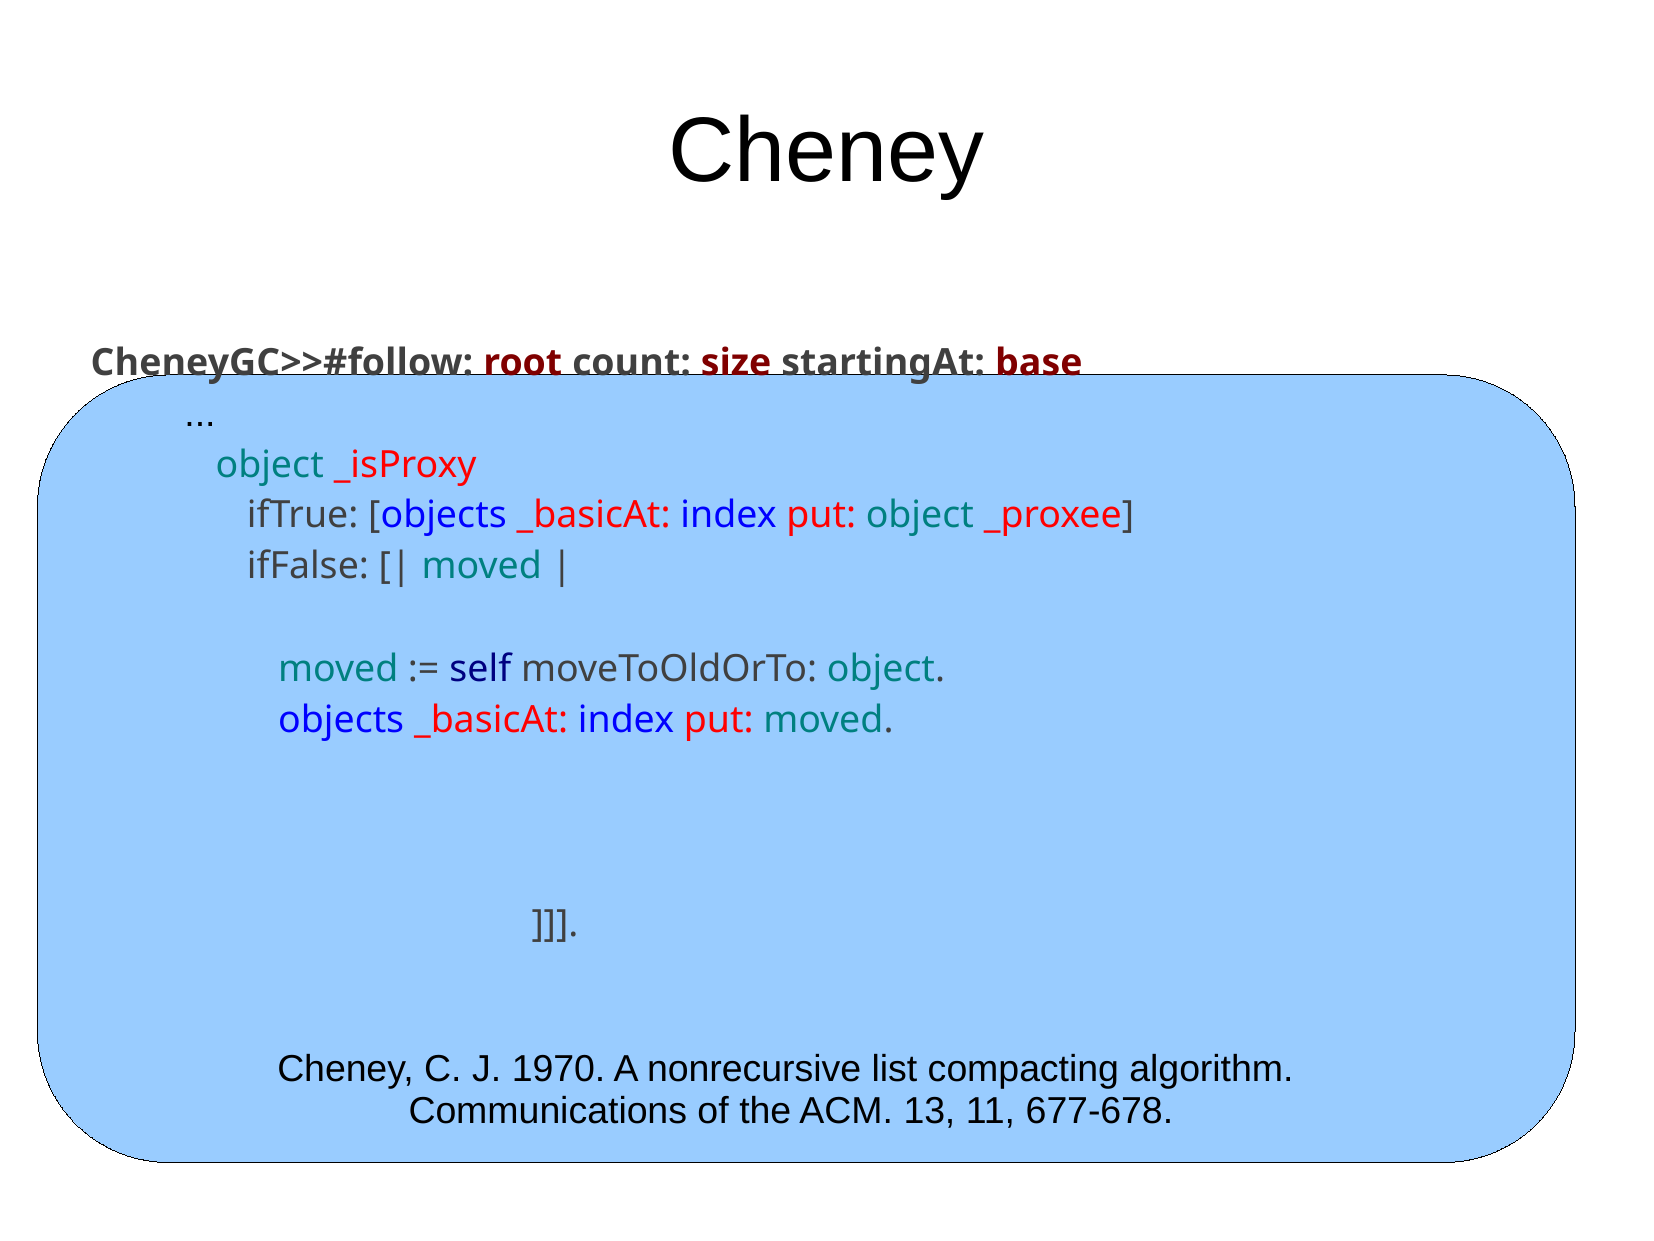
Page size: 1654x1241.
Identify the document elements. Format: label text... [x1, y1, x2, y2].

text_box Cheney, C. J. 1970. A nonrecursive list compacting algorithm. Communications of the ACM. 13, 11, 677-678. [262, 1040, 1320, 1140]
text_box Cheney [143, 91, 1511, 209]
text_box CheneyGC>>#follow: root count: size startingAt: base ... object _isProxy ifTrue: [objects _basicAt: index put: object _proxee] ifFalse: [| moved | moved := self moveToOldOrTo: object. objects _basicAt: index put: moved. ]]]. [37, 374, 1576, 1163]
